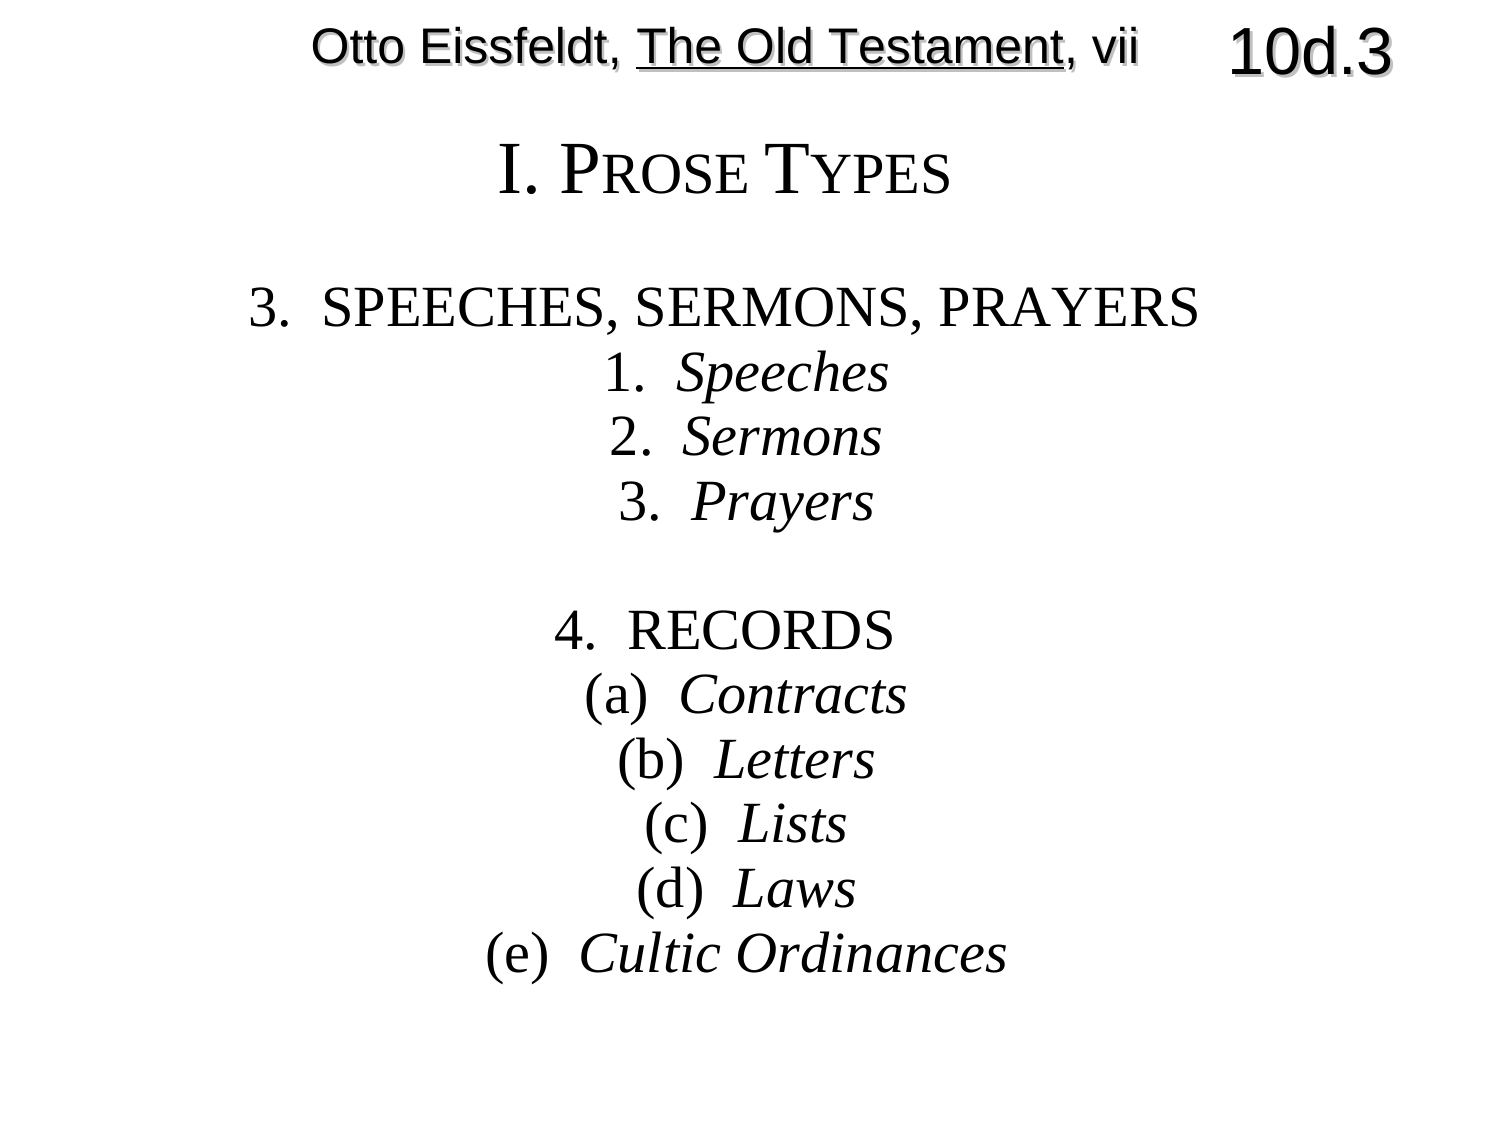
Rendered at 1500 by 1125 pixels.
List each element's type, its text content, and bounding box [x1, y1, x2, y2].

text_box 10d.3 [1212, 6, 1476, 97]
text_box I. PROSE TYPES 3. SPEECHES, SERMONS, PRAYERS 1. Speeches 2. Sermons 3. Prayers 4. RECORDS (a) Contracts (b) Letters (c) Lists (d) Laws (e) Cultic Ordinances [50, 119, 1401, 993]
text_box Otto Eissfeldt, The Old Testament, vii [212, 11, 1212, 82]
